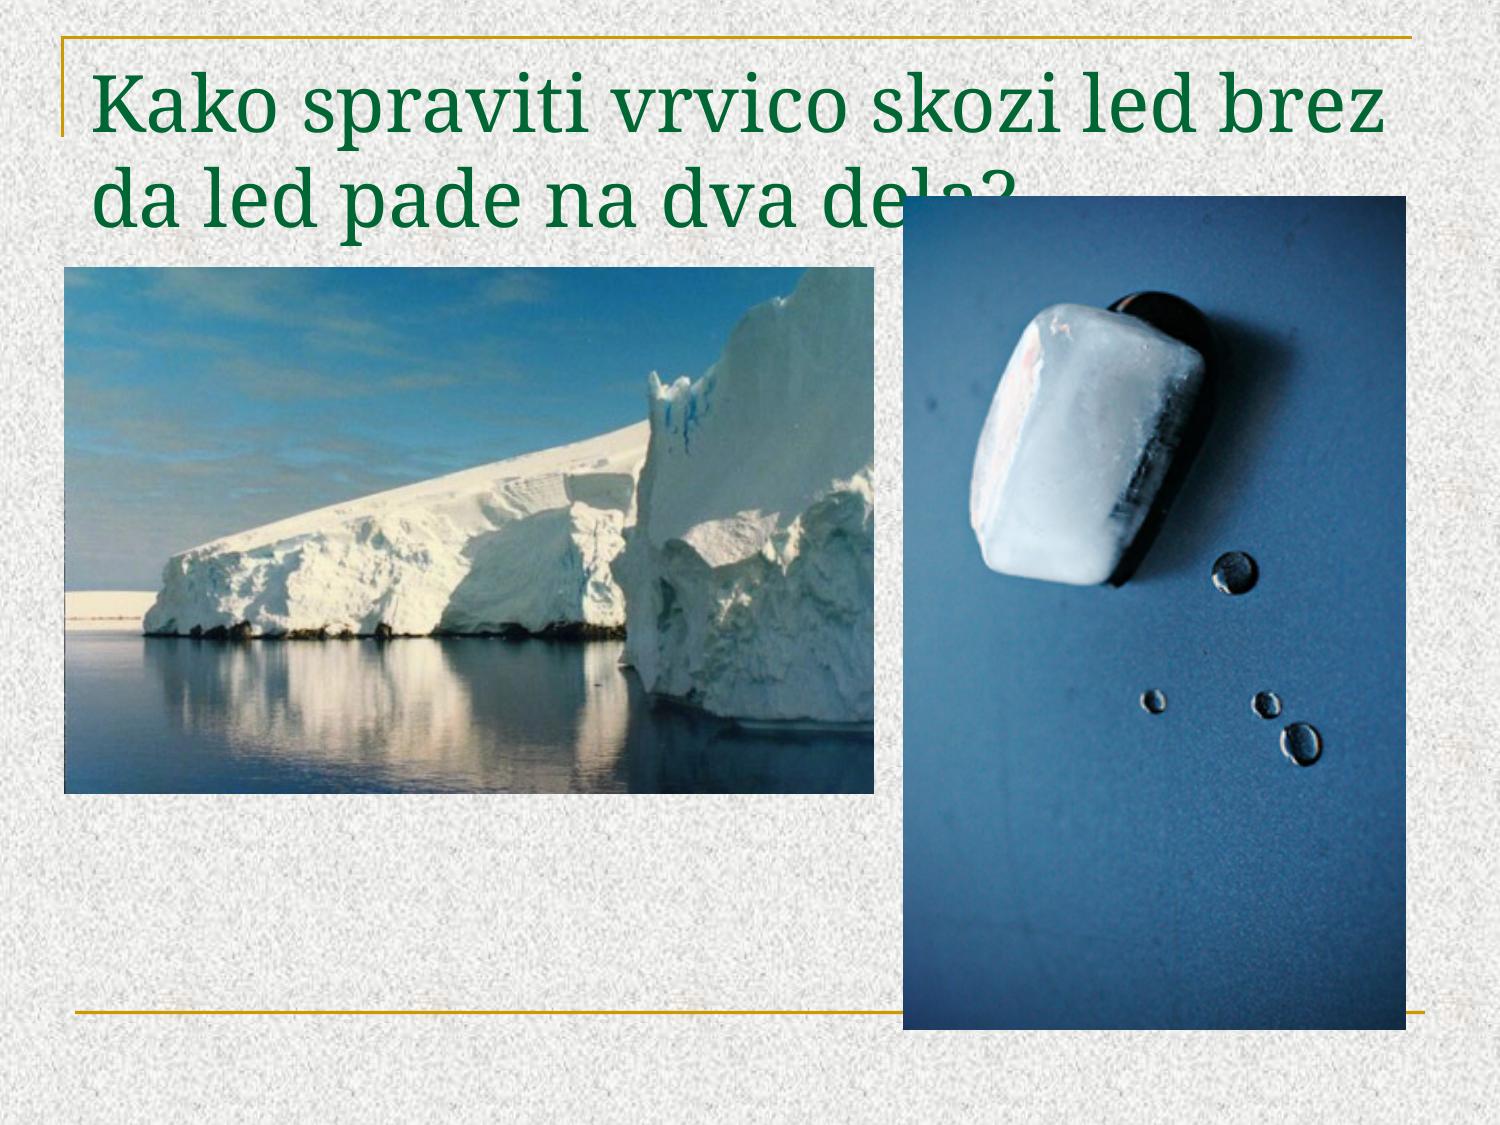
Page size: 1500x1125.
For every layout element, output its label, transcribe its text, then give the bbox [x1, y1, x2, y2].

title Kako spraviti vrvico skozi led brez da led pade na dva dela? [75, 45, 1425, 233]
picture [0, 0, 1500, 1125]
